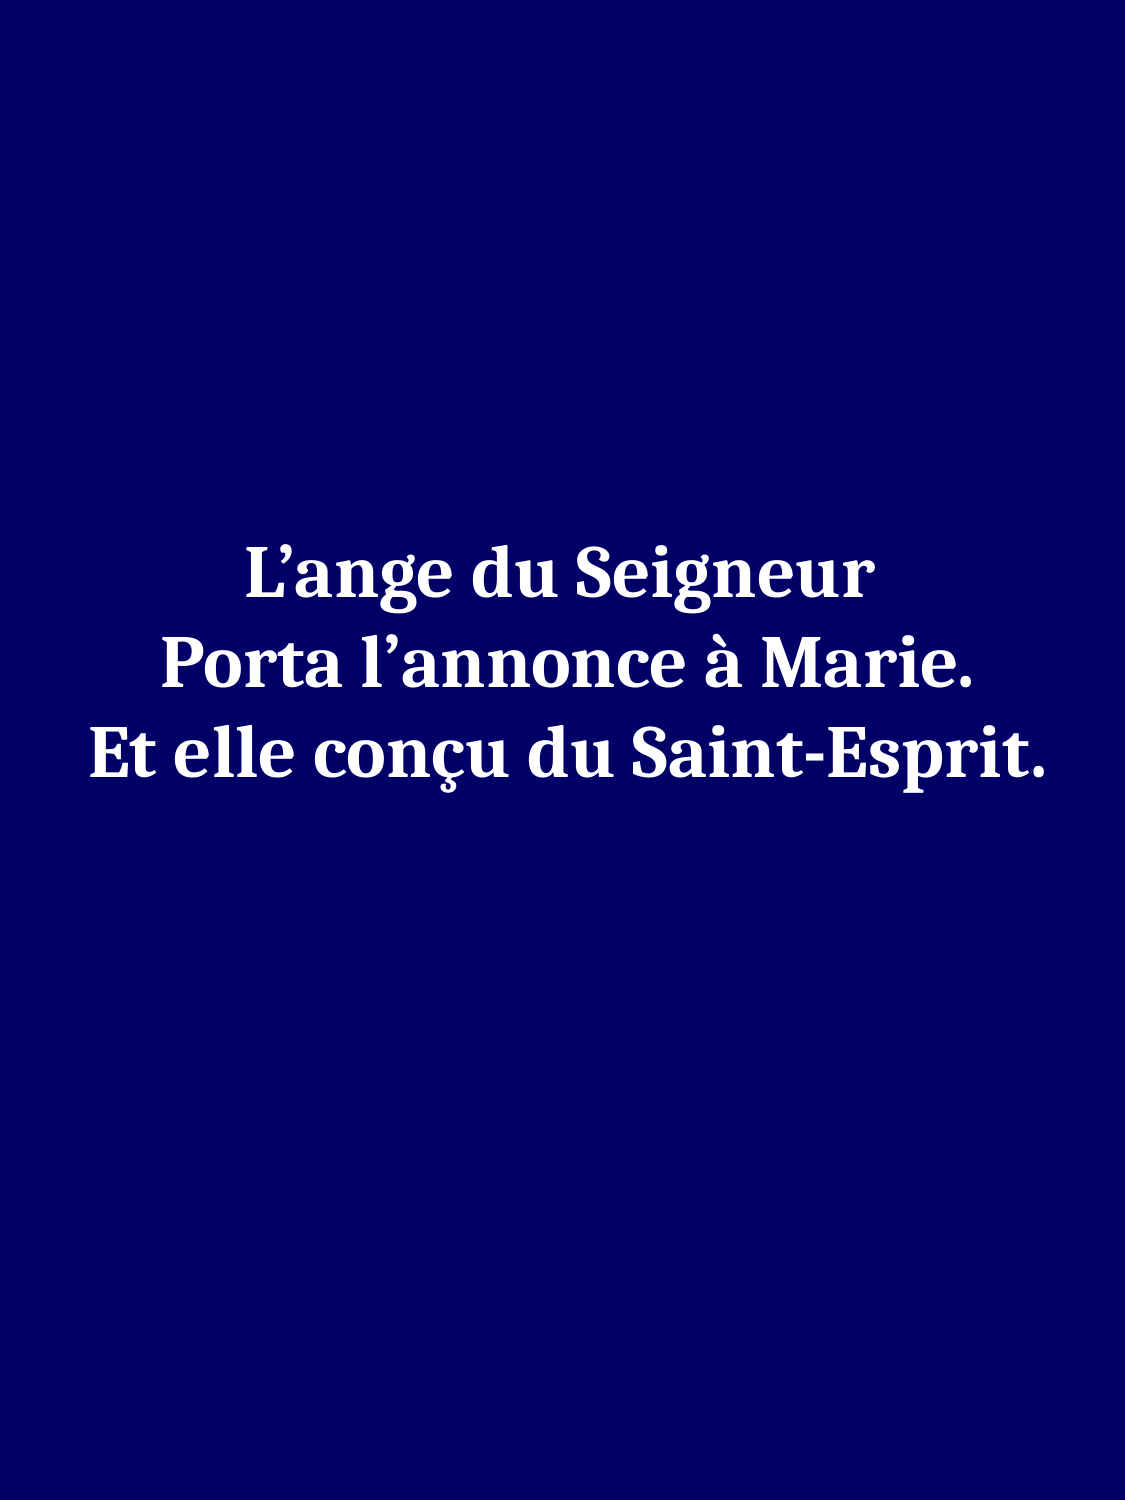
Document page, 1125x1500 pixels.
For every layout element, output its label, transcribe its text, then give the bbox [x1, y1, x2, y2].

text_box L’ange du Seigneur Porta l’annonce à Marie. Et elle conçu du Saint-Esprit. [0, 395, 1125, 1028]
